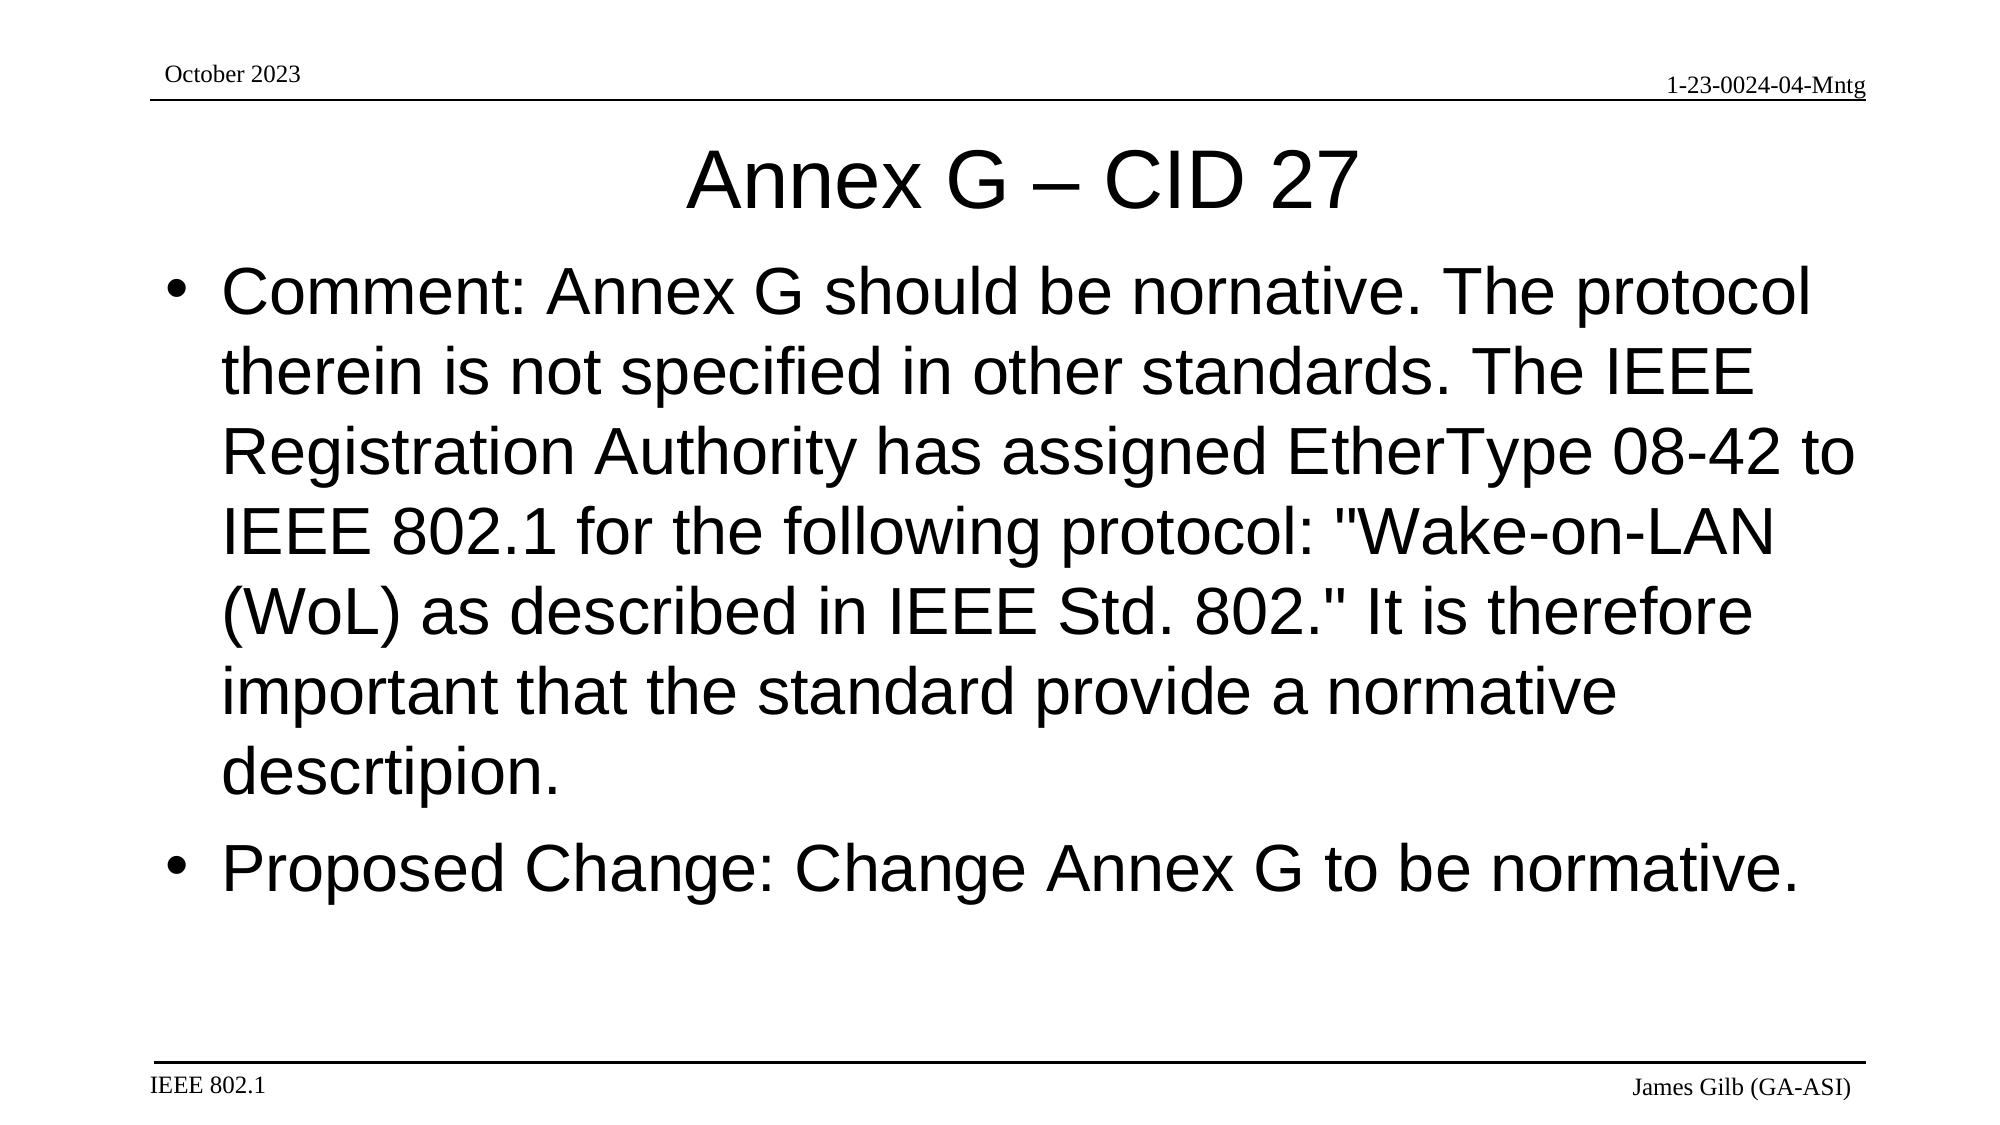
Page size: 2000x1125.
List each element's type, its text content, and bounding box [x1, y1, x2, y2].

title Annex G – CID 27 [149, 112, 1900, 238]
list Comment: Annex G should be nornative. The protocol therein is not specified in other standards. The IEEE Registration Authority has assigned EtherType 08-42 to IEEE 802.1 for the following protocol: "Wake-on-LAN (WoL) as described in IEEE Std. 802." It is therefore important that the standard provide a normative descrtipion. Proposed Change: Change Annex G to be normative. [150, 239, 1900, 1051]
